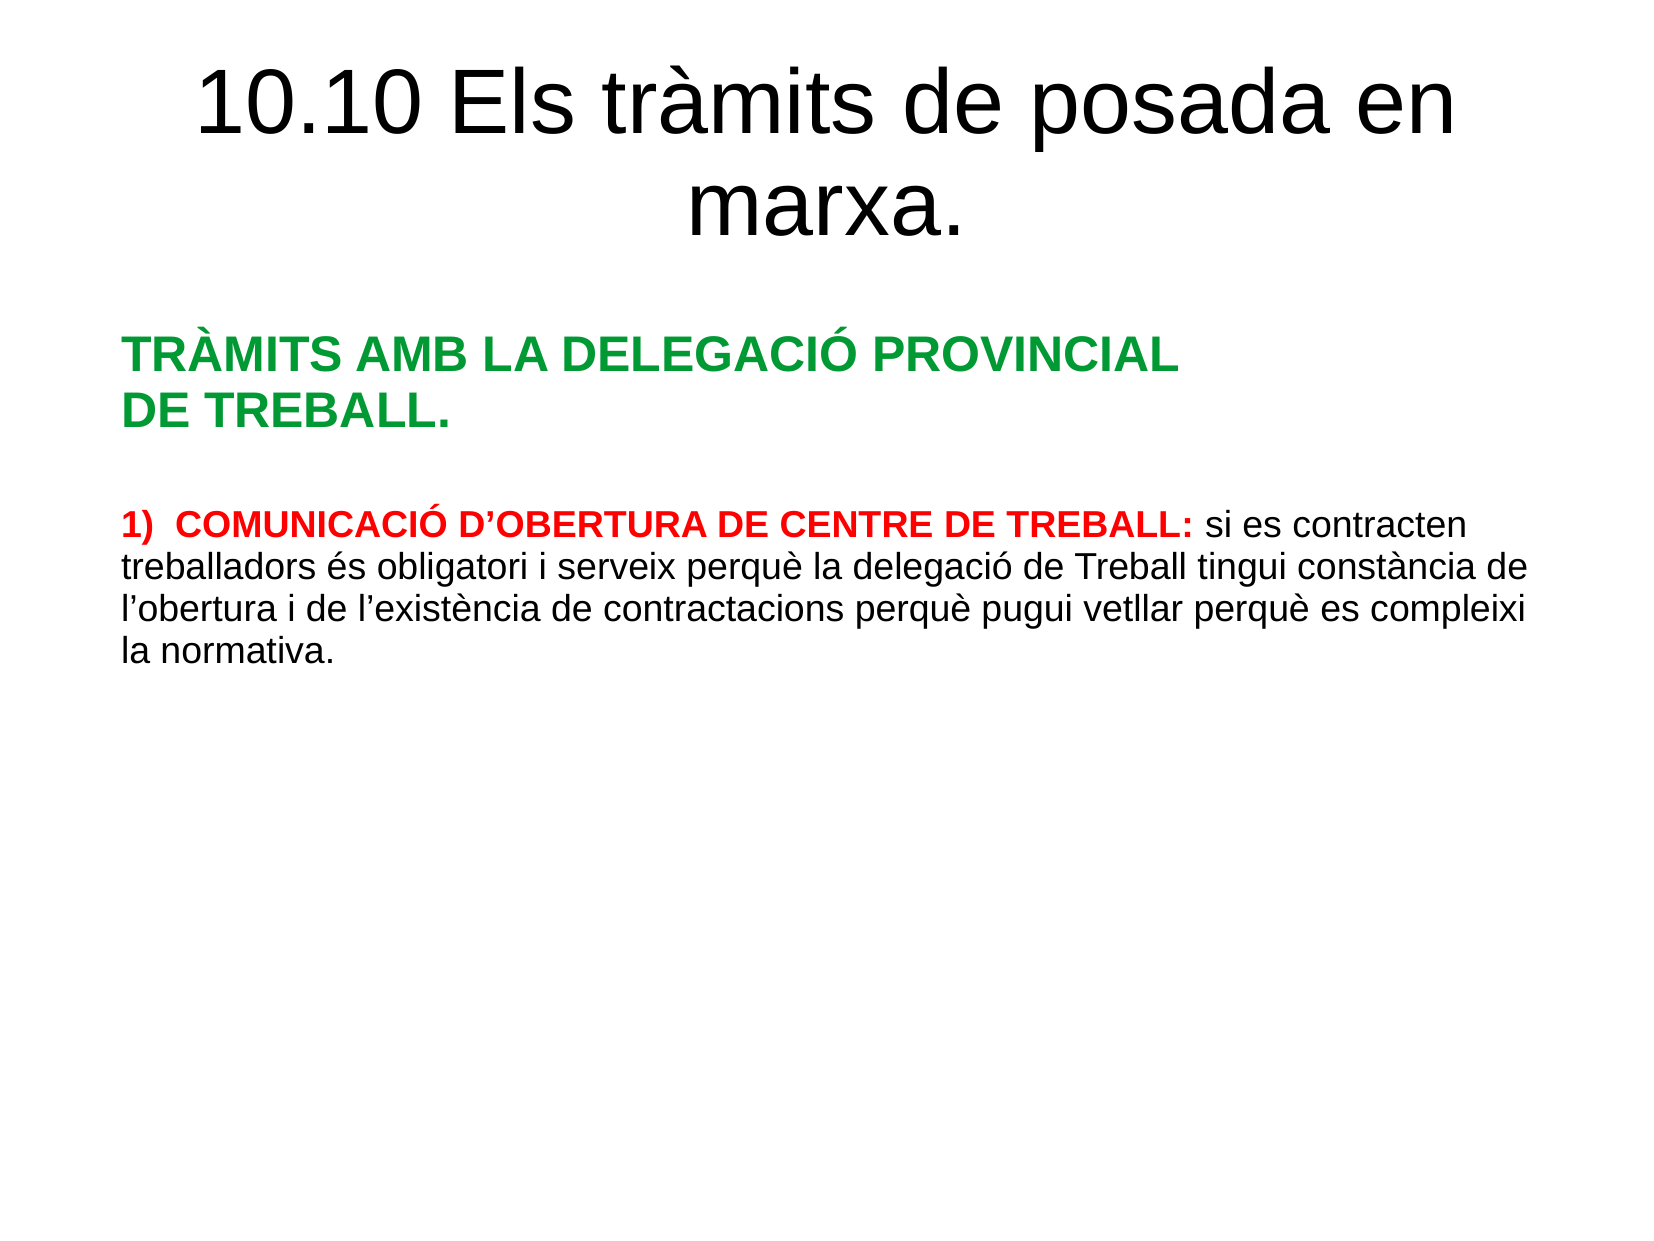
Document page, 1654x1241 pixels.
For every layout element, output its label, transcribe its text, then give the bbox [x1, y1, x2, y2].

text_box 1) COMUNICACIÓ D’OBERTURA DE CENTRE DE TREBALL: si es contracten treballadors és obligatori i serveix perquè la delegació de Treball tingui constància de l’obertura i de l’existència de contractacions perquè pugui vetllar perquè es compleixi la normativa. [106, 496, 1560, 679]
title 10.10 Els tràmits de posada en marxa. [82, 49, 1571, 257]
text_box TRÀMITS AMB LA DELEGACIÓ PROVINCIAL DE TREBALL. [106, 318, 1241, 446]
